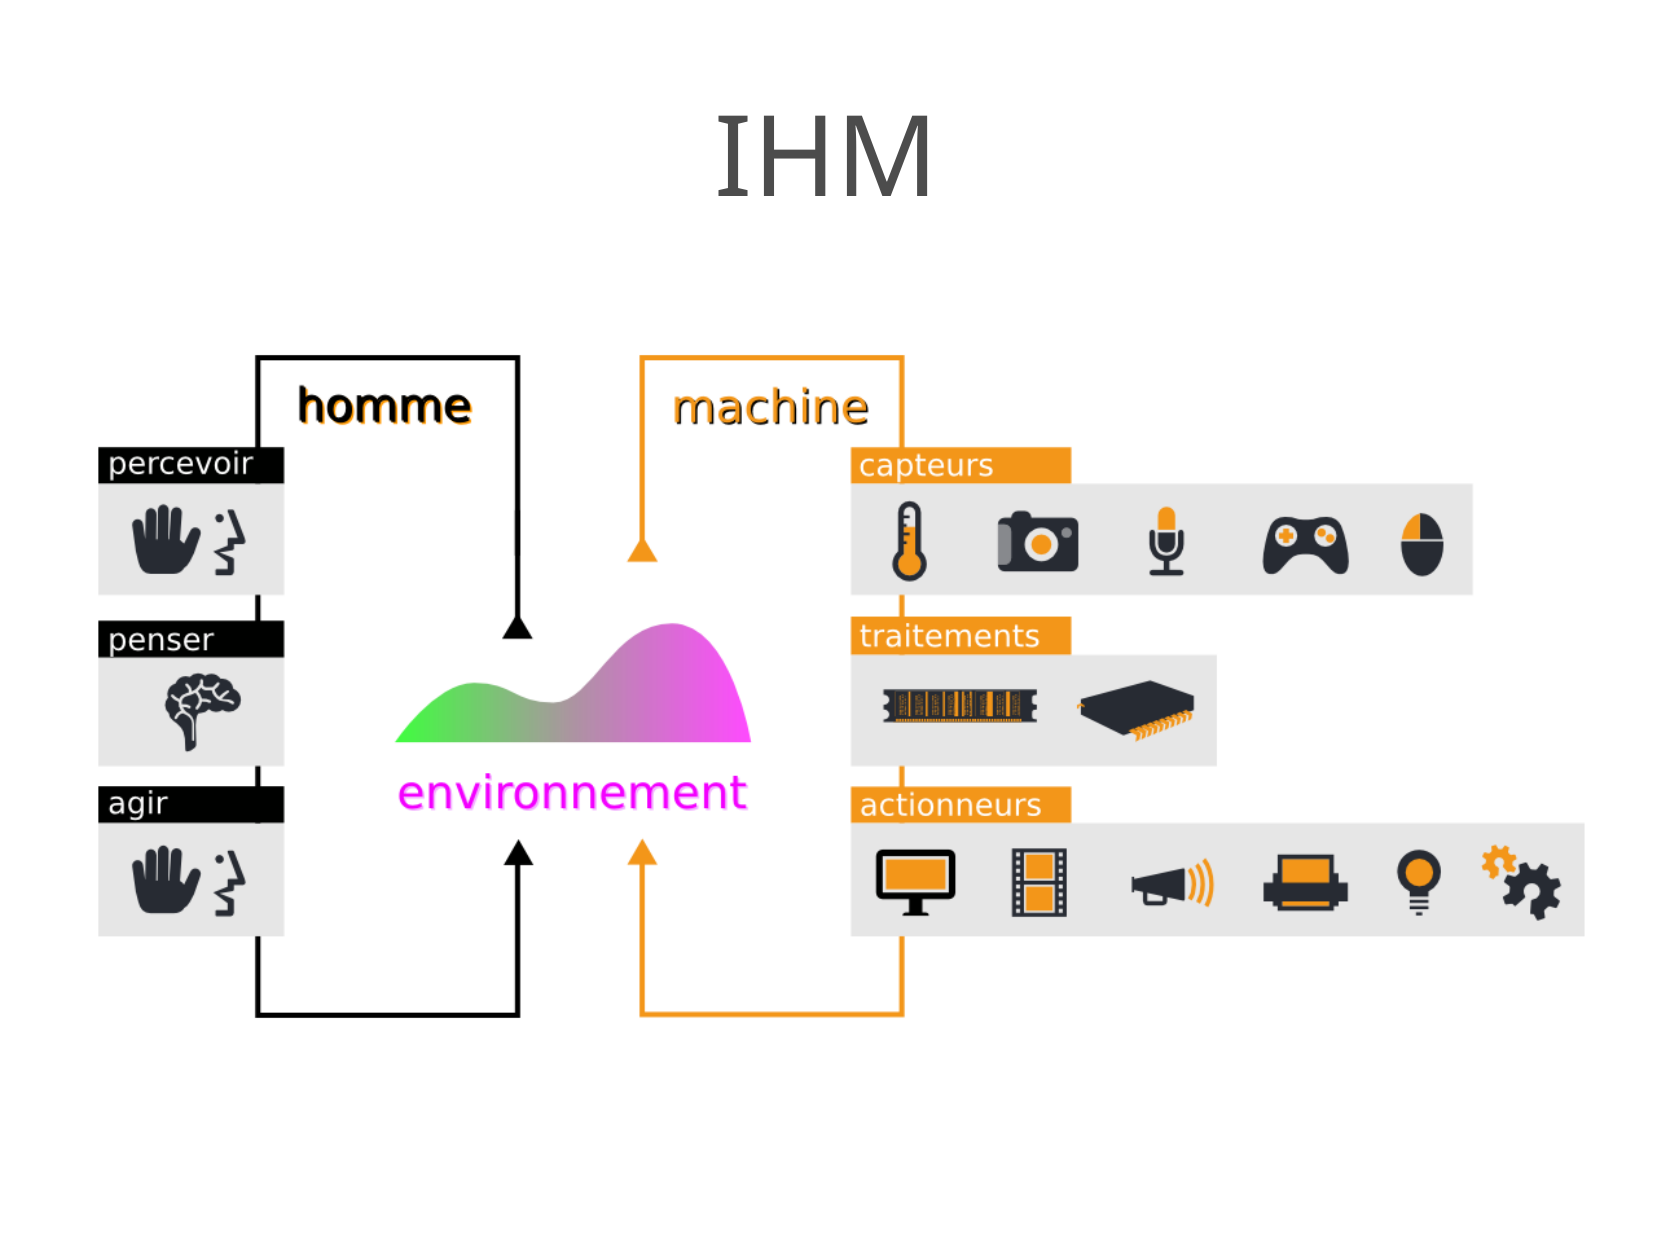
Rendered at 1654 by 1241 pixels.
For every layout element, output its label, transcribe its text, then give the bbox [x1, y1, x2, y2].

picture [70, 319, 1608, 1075]
title IHM [82, 49, 1571, 257]
